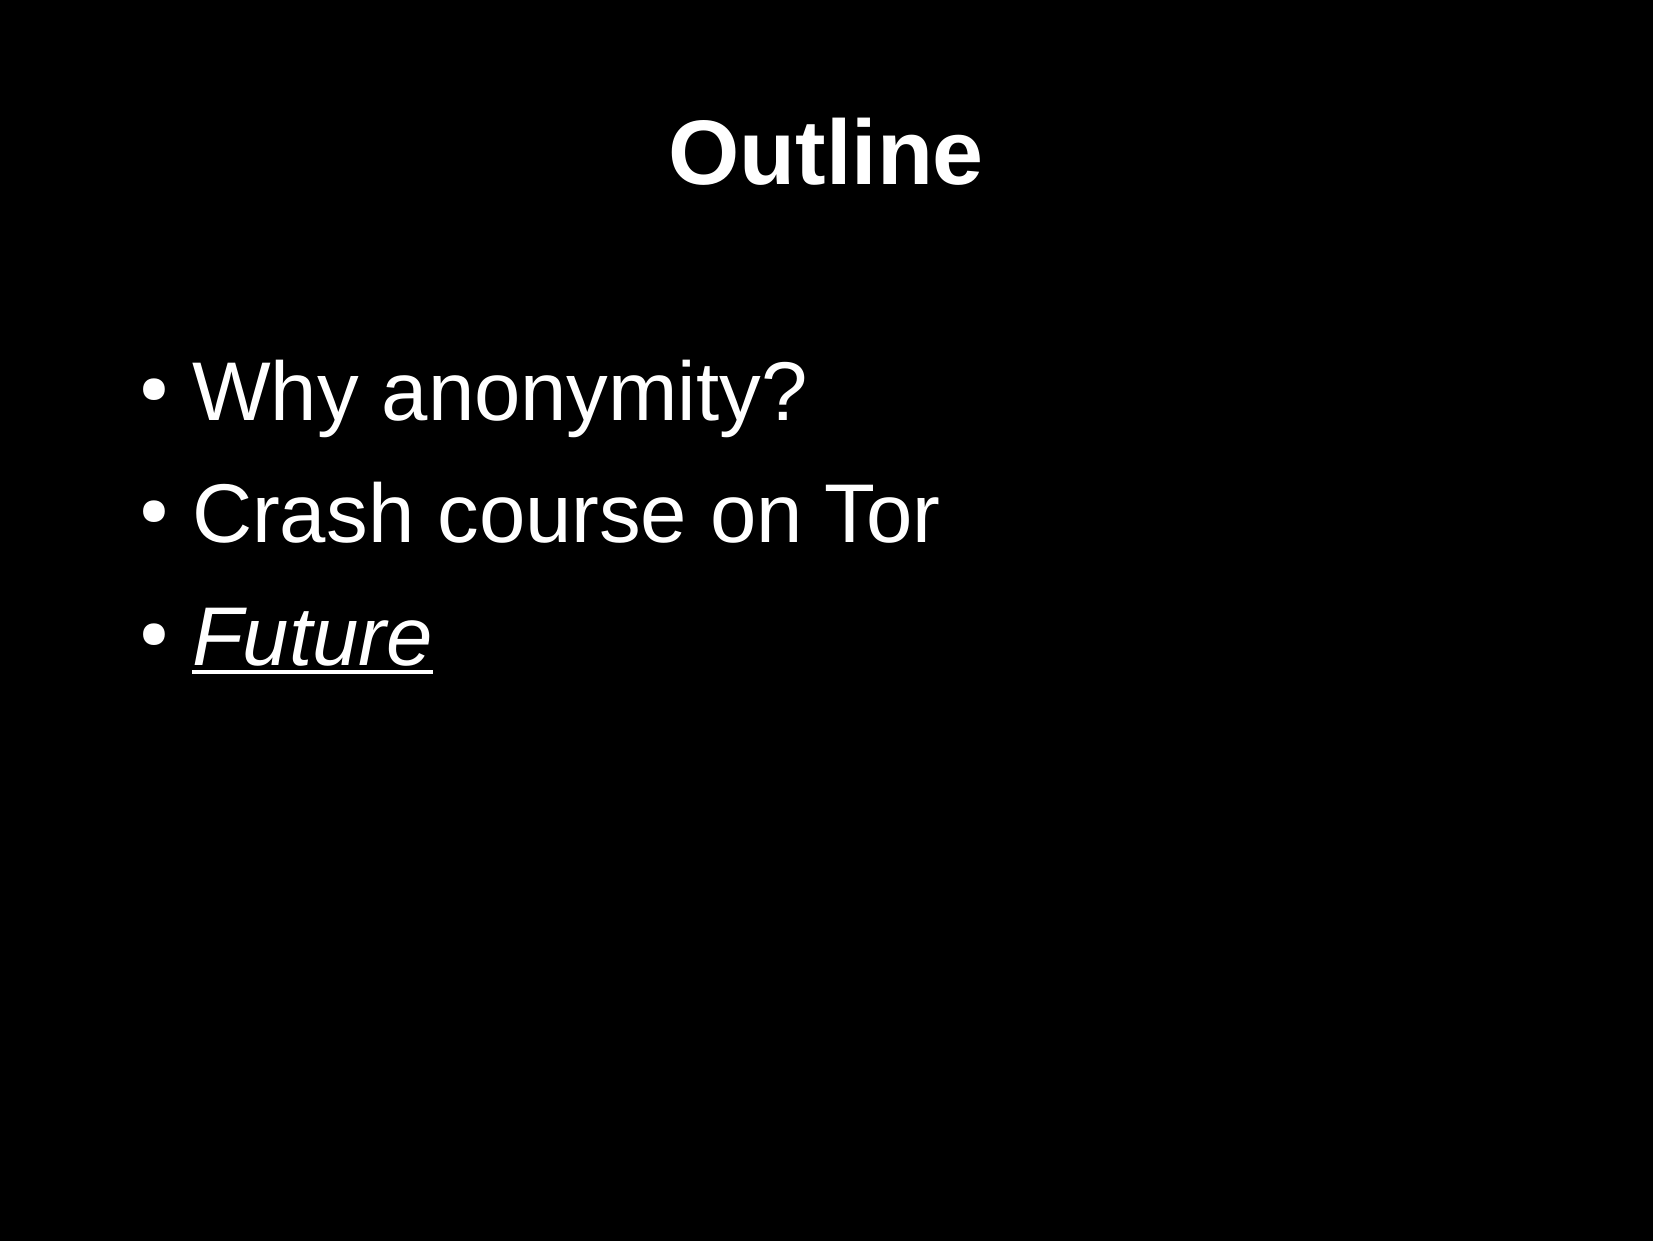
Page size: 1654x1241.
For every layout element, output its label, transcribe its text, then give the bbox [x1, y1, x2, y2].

list Why anonymity? Crash course on Tor Future [121, 344, 1534, 683]
title Outline [82, 49, 1571, 257]
